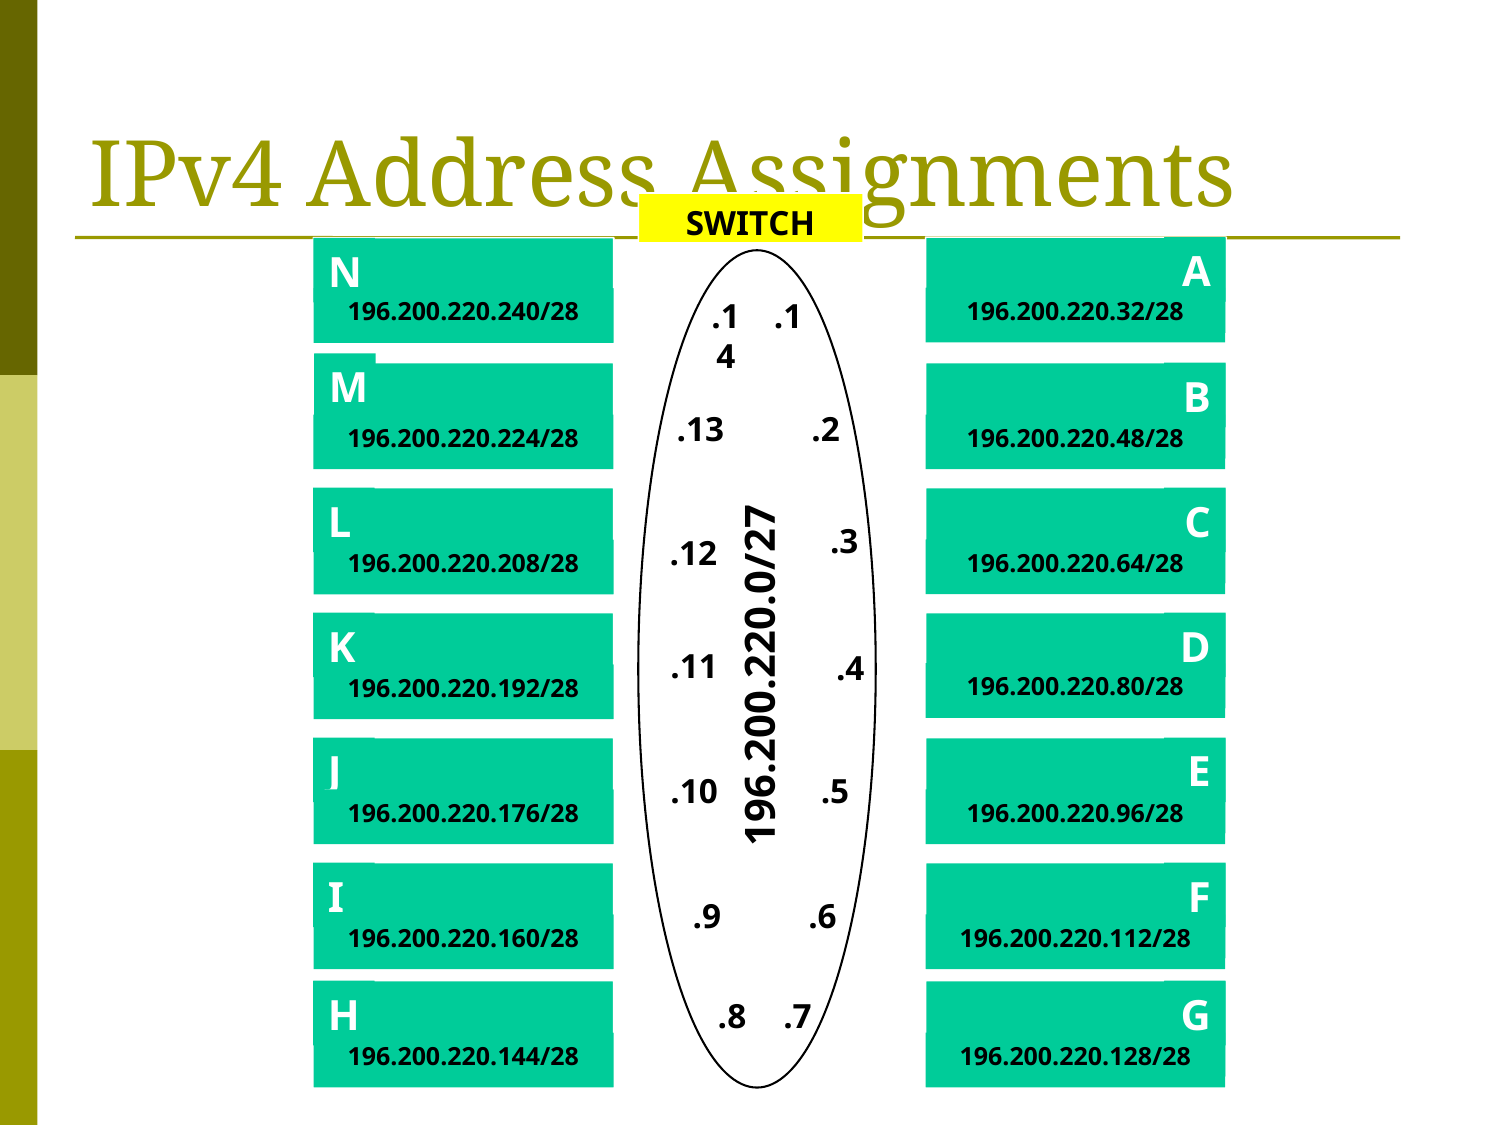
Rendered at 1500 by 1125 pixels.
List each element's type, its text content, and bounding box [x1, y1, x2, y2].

text_box .13 [650, 400, 751, 456]
text_box SWITCH [638, 194, 864, 251]
text_box N [313, 237, 375, 288]
text_box 196.200.220.96/28 [925, 789, 1226, 835]
text_box E [1164, 737, 1226, 789]
text_box .11 [638, 637, 751, 694]
text_box .3 [800, 512, 888, 568]
text_box 196.200.220.208/28 [313, 539, 614, 586]
text_box [375, 862, 614, 913]
text_box A [1164, 237, 1226, 287]
text_box [925, 862, 1163, 914]
text_box 196.200.220.144/28 [313, 1032, 614, 1079]
text_box [925, 362, 1163, 414]
text_box 196.200.220.32/28 [925, 287, 1226, 334]
text_box .5 [788, 762, 882, 818]
text_box I [313, 862, 375, 914]
title IPv4 Address Assignments [75, 45, 1426, 233]
text_box G [1164, 980, 1226, 1032]
text_box 196.200.220.112/28 [925, 914, 1226, 960]
text_box .10 [638, 762, 751, 818]
text_box .2 [788, 400, 864, 456]
text_box [375, 612, 614, 663]
text_box [925, 487, 1163, 539]
text_box J [313, 737, 375, 789]
text_box [375, 980, 614, 1032]
text_box M [314, 353, 376, 414]
text_box .12 [637, 524, 750, 581]
text_box .4 [800, 639, 901, 695]
text_box 196.200.220.224/28 [313, 414, 614, 460]
text_box 196.200.220.80/28 [925, 663, 1226, 709]
text_box 196.200.220.240/28 [313, 288, 614, 334]
text_box 196.200.220.128/28 [925, 1032, 1226, 1079]
text_box H [313, 980, 375, 1032]
text_box 196.200.220.64/28 [925, 539, 1226, 585]
text_box .9 [650, 887, 764, 943]
text_box [925, 737, 1163, 789]
text_box B [1164, 362, 1226, 414]
text_box 196.200.220.48/28 [925, 414, 1226, 460]
text_box [925, 612, 1163, 662]
text_box 196.200.220.176/28 [313, 789, 614, 835]
text_box C [1164, 487, 1226, 539]
text_box .8 [675, 987, 750, 1043]
text_box [376, 362, 614, 414]
text_box .1 [750, 287, 826, 344]
text_box F [1164, 862, 1226, 914]
text_box L [313, 487, 375, 539]
text_box .6 [775, 887, 870, 943]
text_box 196.200.220.0/27 [725, 414, 792, 861]
text_box [925, 980, 1163, 1032]
text_box [376, 237, 614, 287]
text_box [375, 737, 614, 788]
text_box K [313, 612, 375, 664]
text_box [375, 487, 614, 539]
text_box D [1164, 612, 1226, 663]
text_box 196.200.220.160/28 [313, 914, 614, 960]
text_box .7 [750, 987, 845, 1043]
text_box .14 [688, 287, 764, 383]
text_box 196.200.220.192/28 [313, 664, 614, 710]
